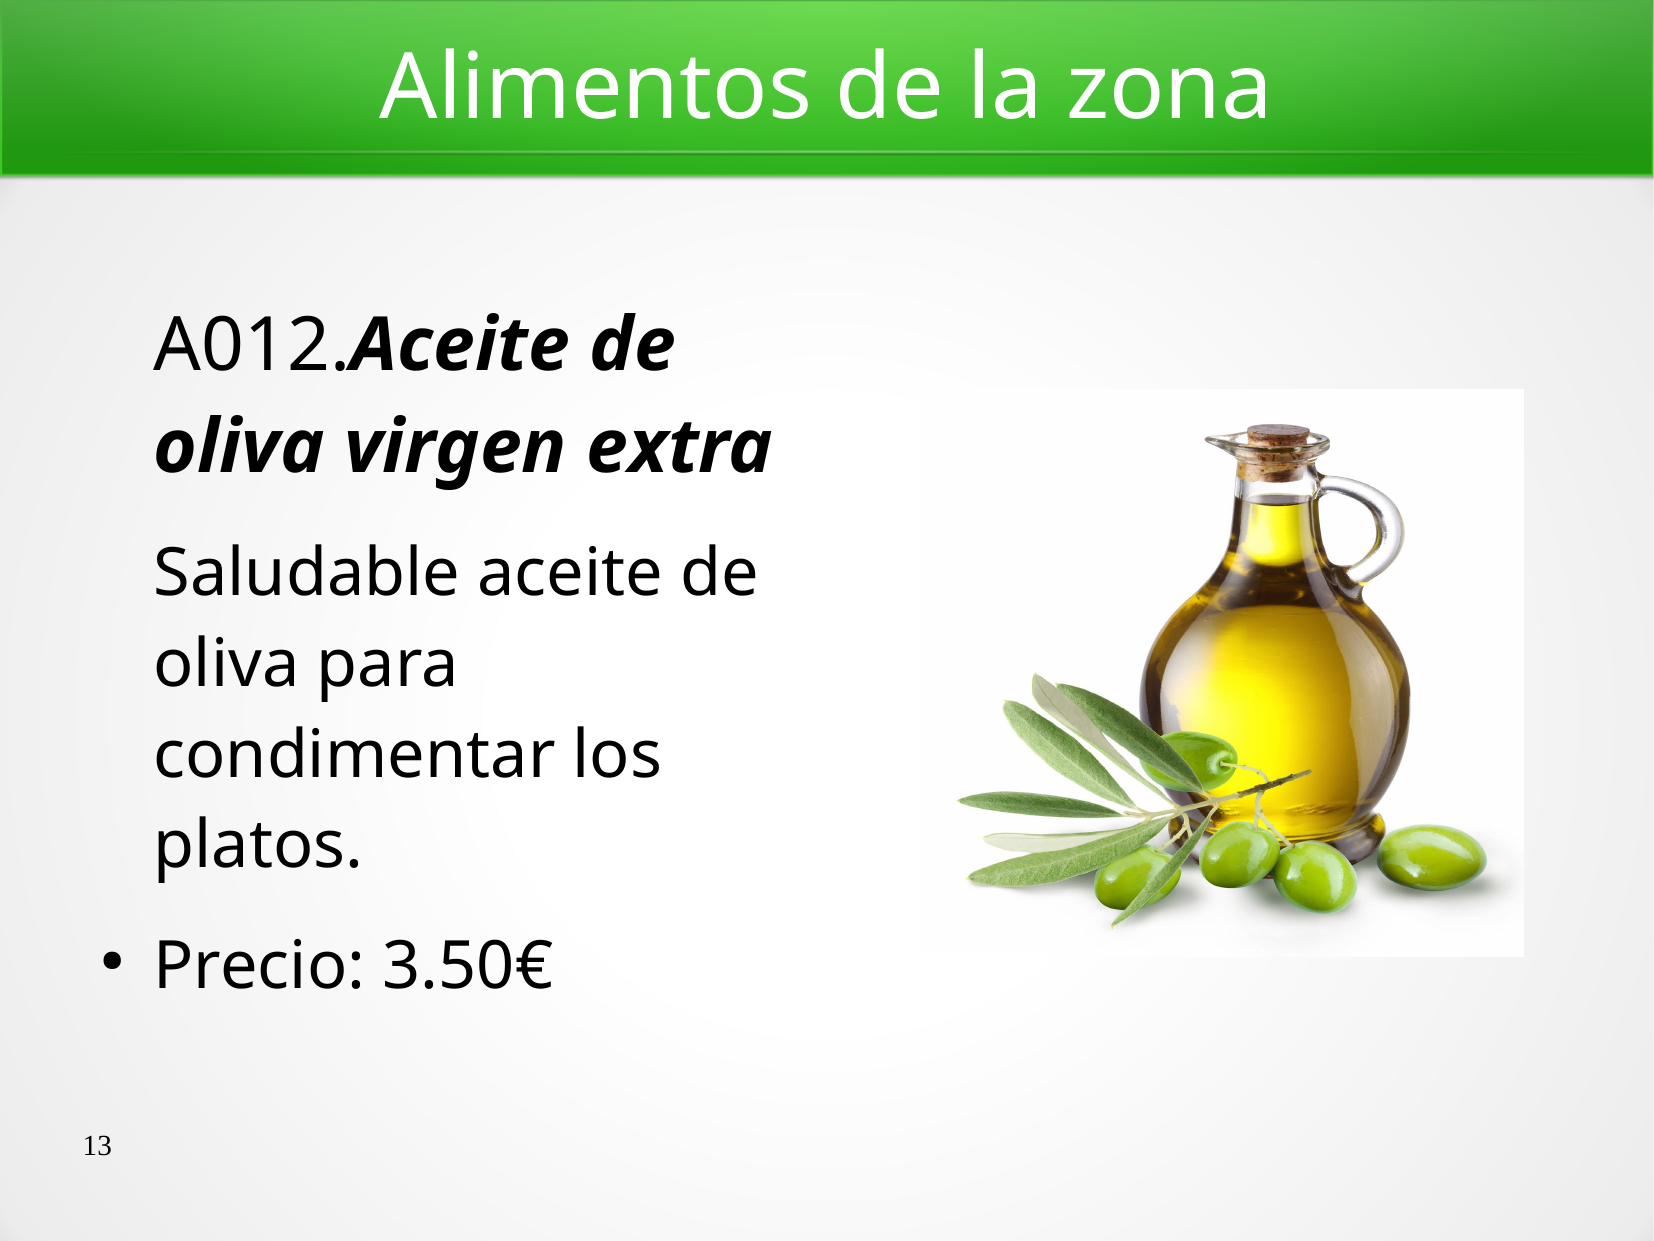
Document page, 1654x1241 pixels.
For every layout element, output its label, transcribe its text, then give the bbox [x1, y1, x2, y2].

title Alimentos de la zona [82, 11, 1571, 154]
picture [0, 0, 1654, 1241]
list A012.Aceite de oliva virgen extra Saludable aceite de oliva para condimentar los platos. Precio: 3.50€ [82, 290, 809, 1010]
